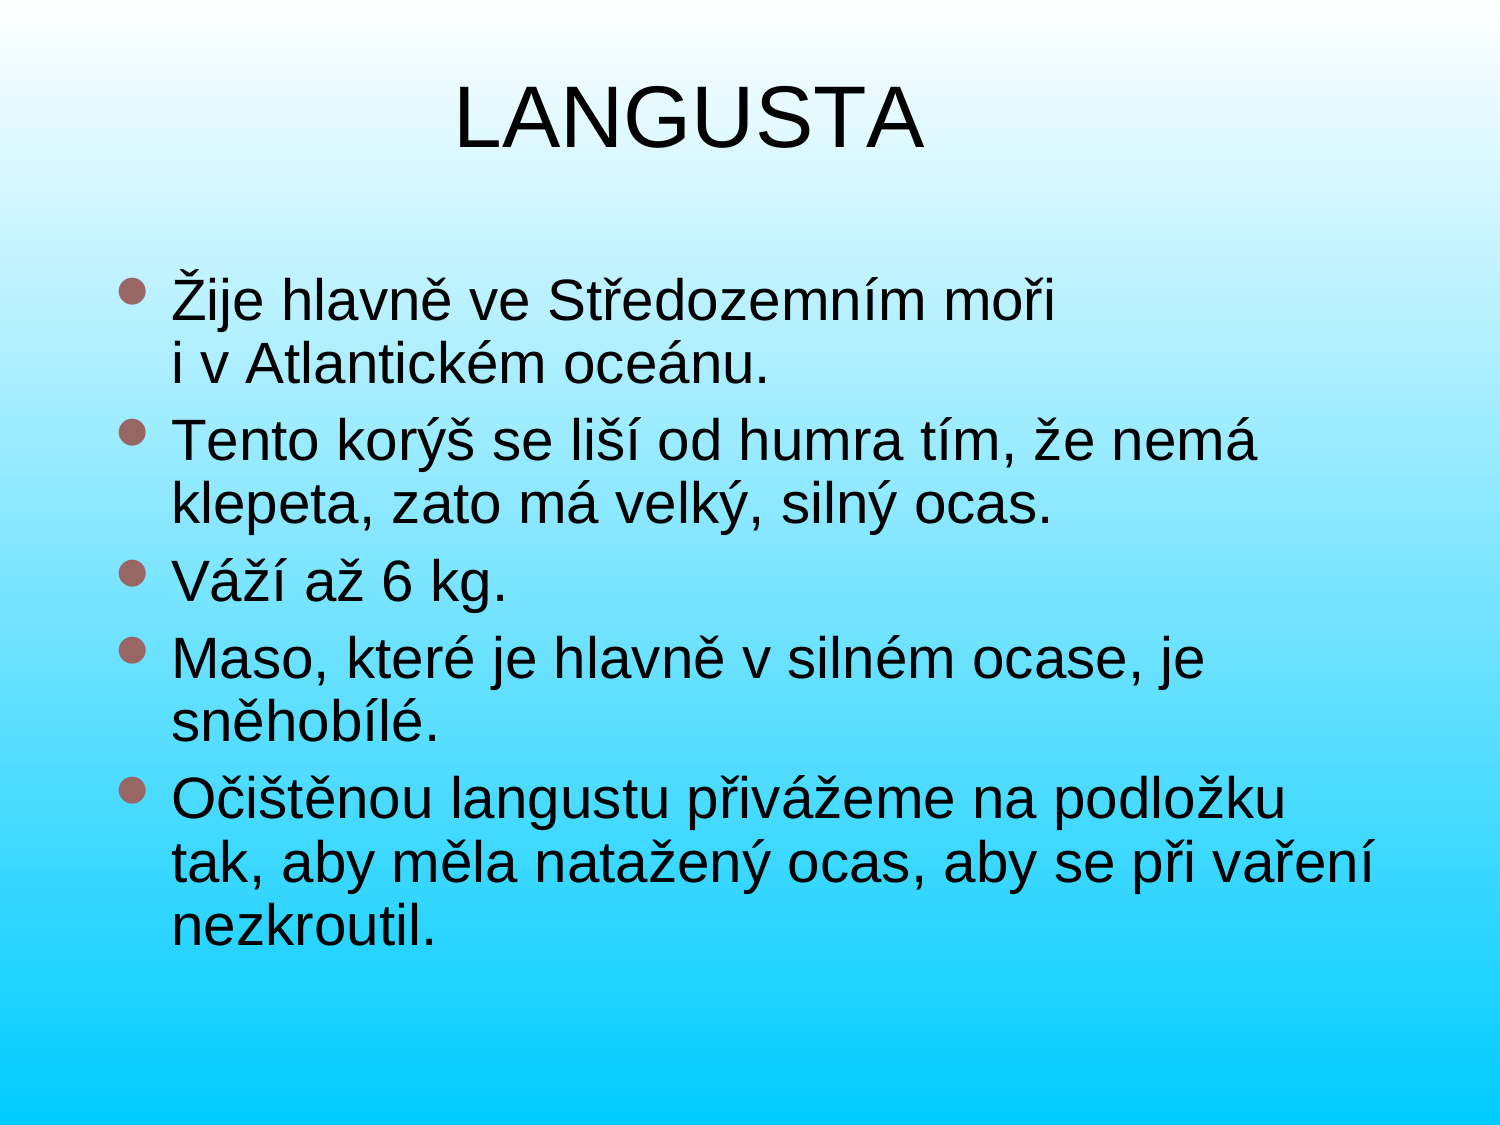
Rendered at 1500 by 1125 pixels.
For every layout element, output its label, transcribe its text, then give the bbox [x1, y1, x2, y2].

title LANGUSTA [31, 37, 1347, 188]
list Žije hlavně ve Středozemním moři i v Atlantickém oceánu. Tento korýš se liší od humra tím, že nemá klepeta, zato má velký, silný ocas. Váží až 6 kg. Maso, které je hlavně v silném ocase, je sněhobílé. Očištěnou langustu přivážeme na podložku tak, aby měla natažený ocas, aby se při vaření nezkroutil. [99, 262, 1401, 988]
